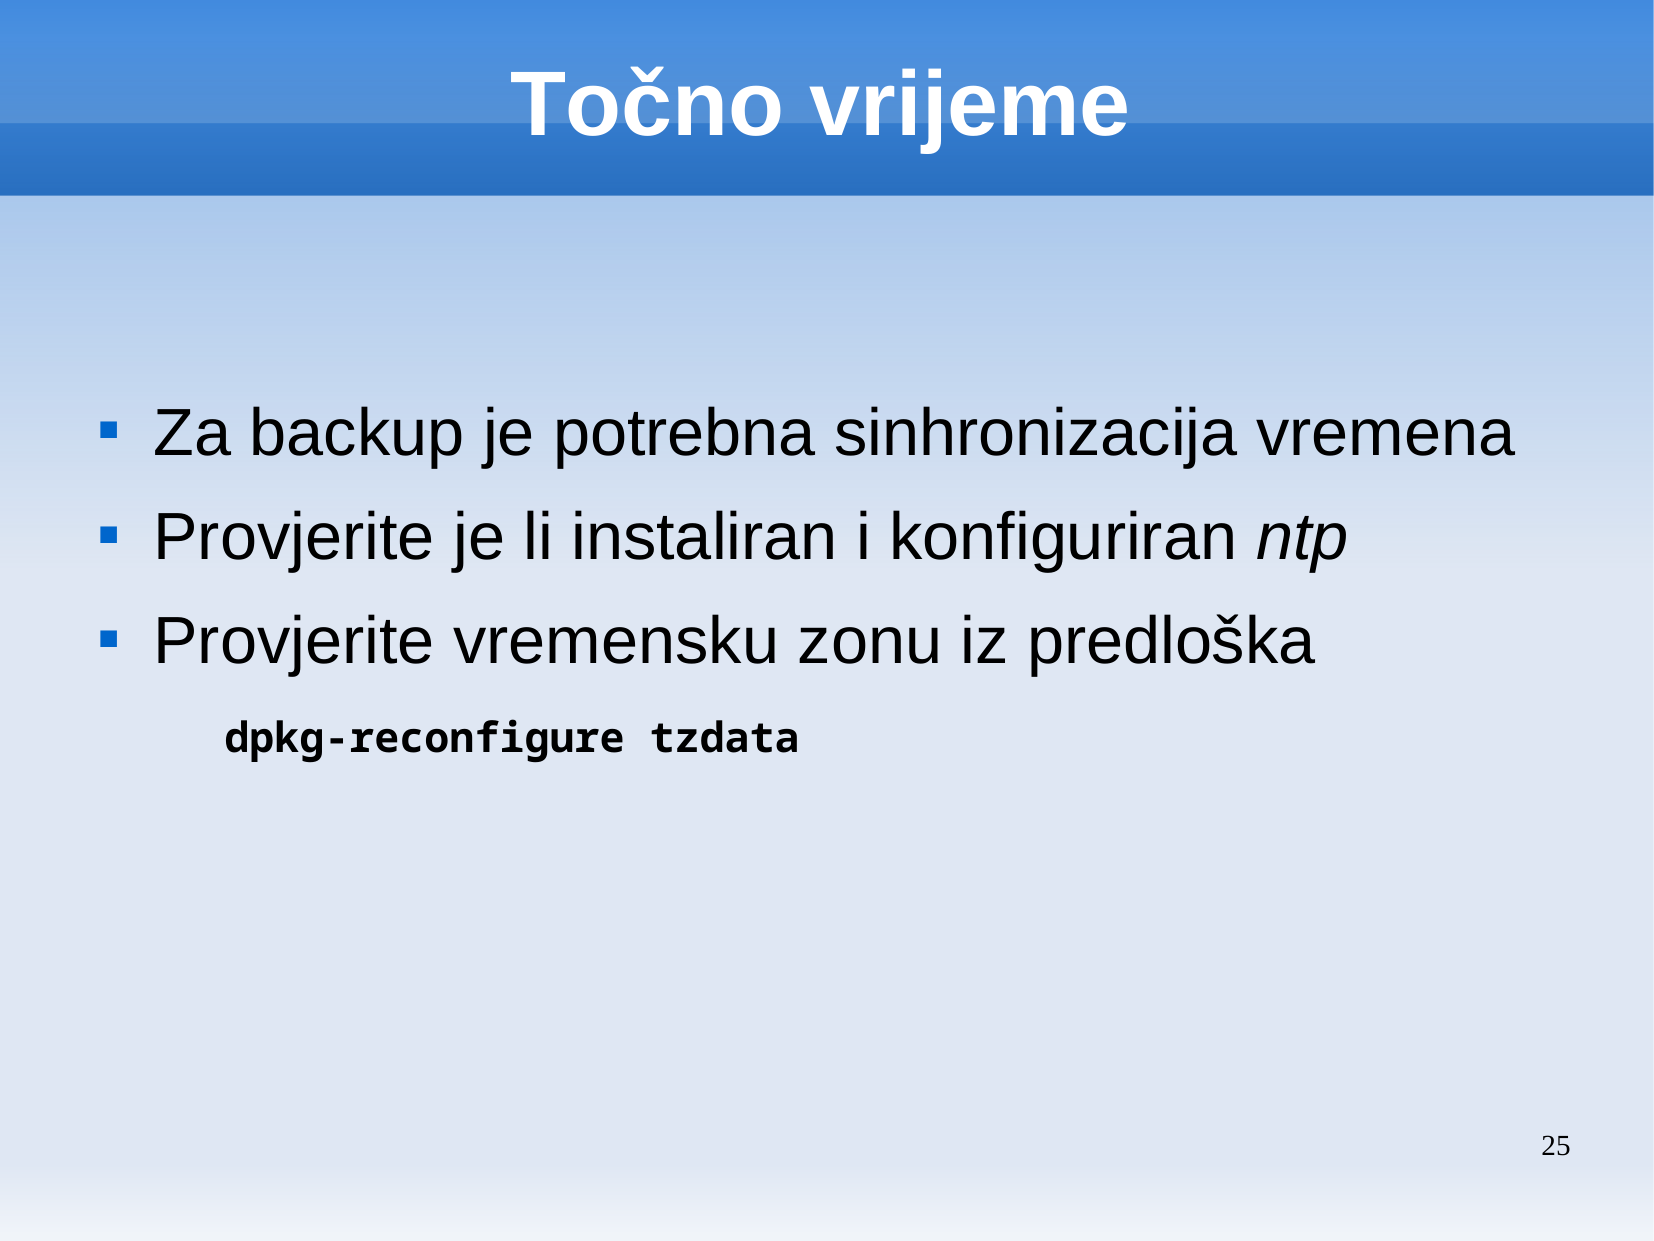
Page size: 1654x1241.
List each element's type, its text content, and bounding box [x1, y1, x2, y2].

picture [0, 0, 1654, 1241]
list Za backup je potrebna sinhronizacija vremena Provjerite je li instaliran i konfiguriran ntp Provjerite vremensku zonu iz predloška dpkg-reconfigure tzdata [82, 290, 1571, 1094]
title Točno vrijeme [76, 7, 1565, 200]
